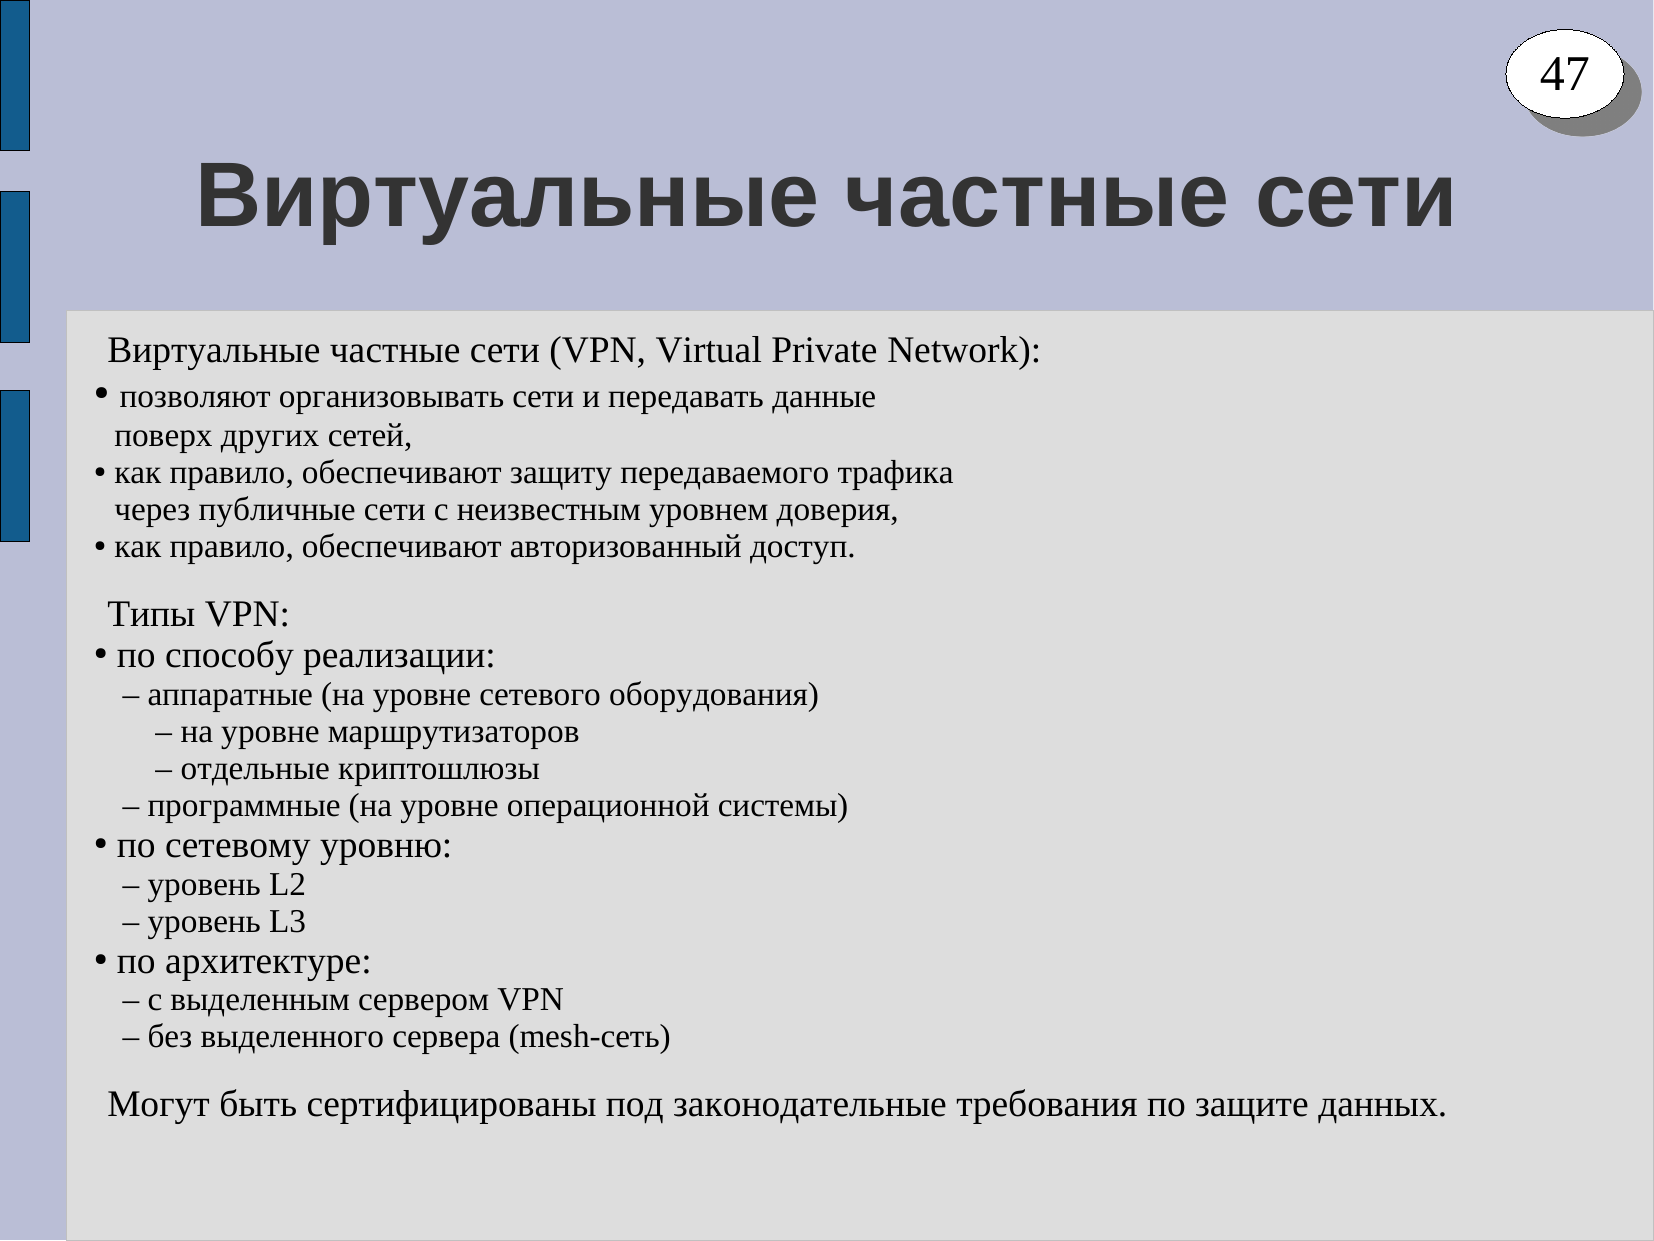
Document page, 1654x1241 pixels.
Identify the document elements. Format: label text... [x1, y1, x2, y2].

text_box Виртуальные частные сети (VPN, Virtual Private Network): позволяют организовывать сети и передавать данные поверх других сетей, как правило, обеспечивают защиту передаваемого трафика через публичные сети с неизвестным уровнем доверия, как правило, обеспечивают авторизованный доступ. Типы VPN: по способу реализации: – аппаратные (на уровне сетевого оборудования) – на уровне маршрутизаторов – отдельные криптошлюзы – программные (на уровне операционной системы) по сетевому уровню: – уровень L2 – уровень L3 по архитектуре: – с выделенным сервером VPN – без выделенного сервера (mesh-сеть) Могут быть сертифицированы под законодательные требования по защите данных. [94, 329, 1628, 1241]
text_box 47 [1505, 29, 1625, 119]
title Виртуальные частные сети [121, 91, 1534, 299]
